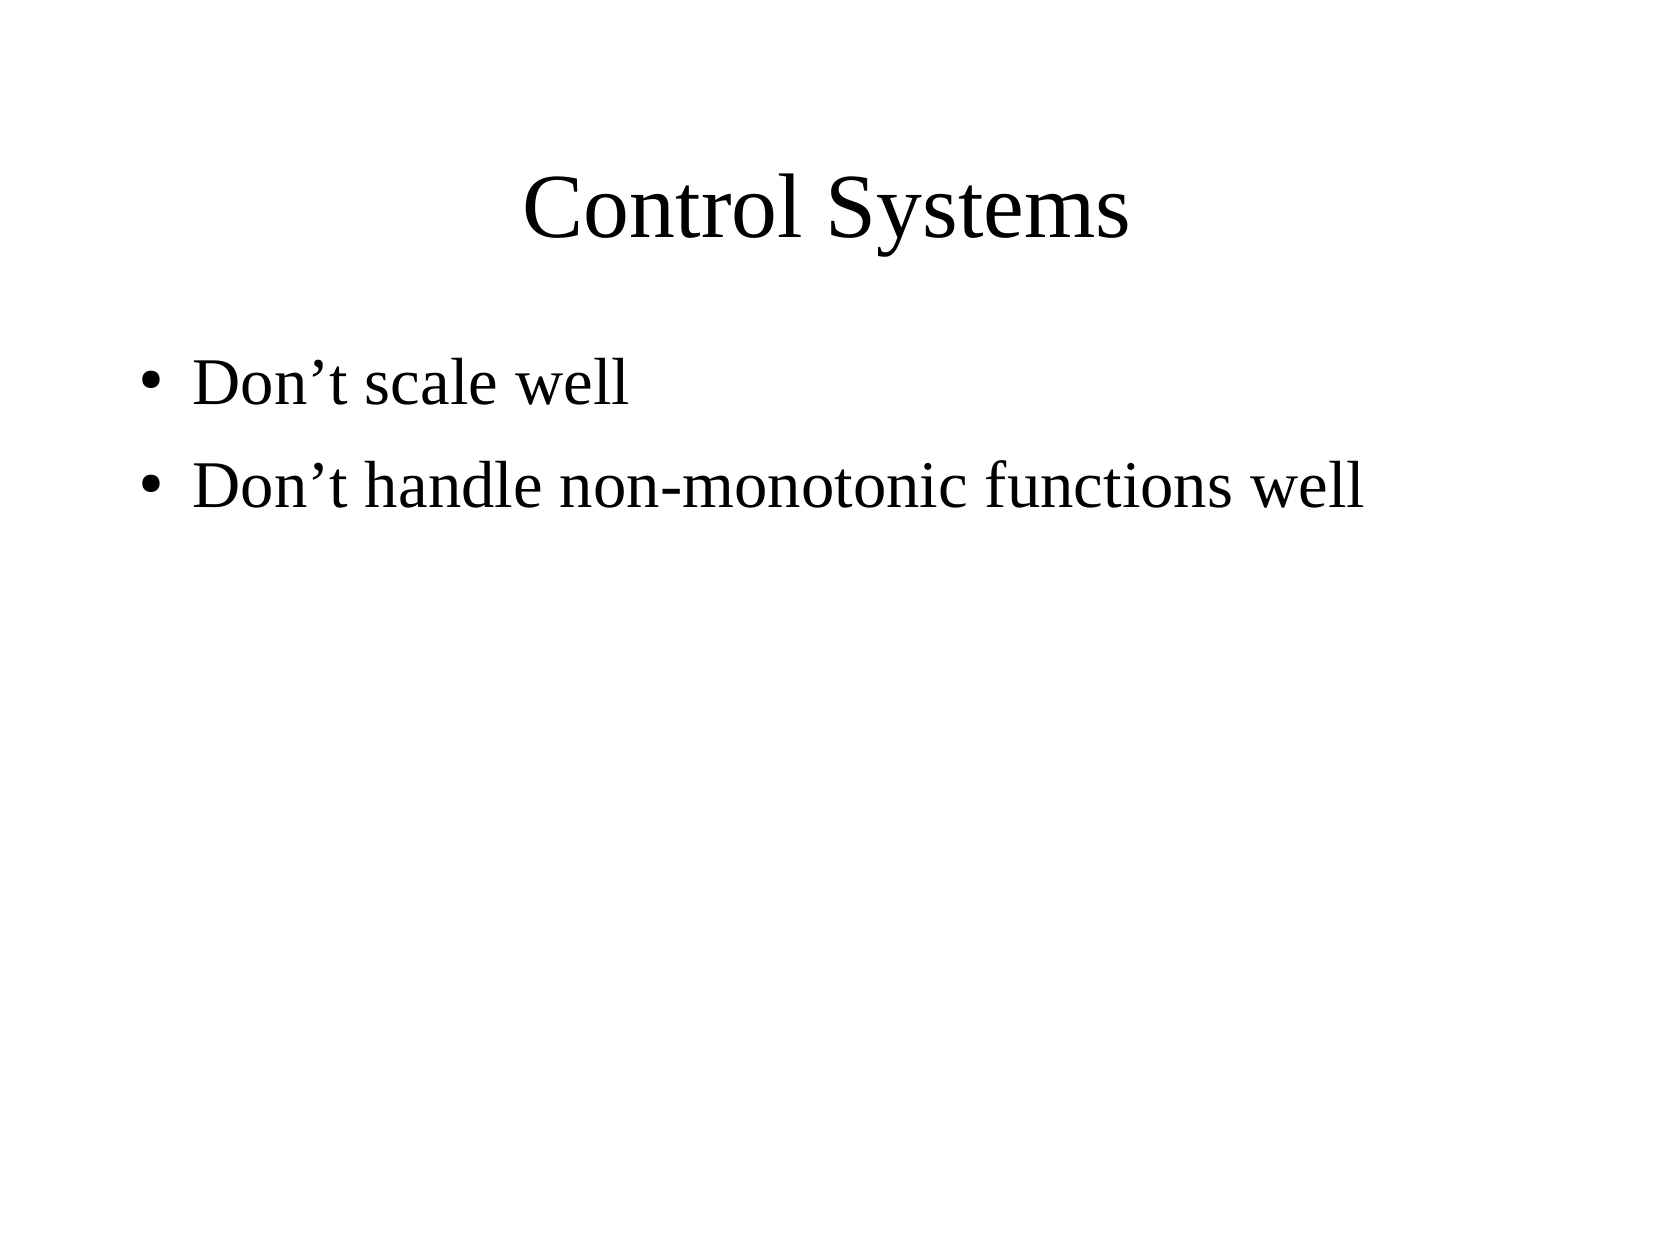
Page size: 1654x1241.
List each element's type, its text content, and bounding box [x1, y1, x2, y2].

title Control Systems [121, 102, 1534, 311]
list Don’t scale well Don’t handle non-monotonic functions well [121, 344, 1534, 1127]
